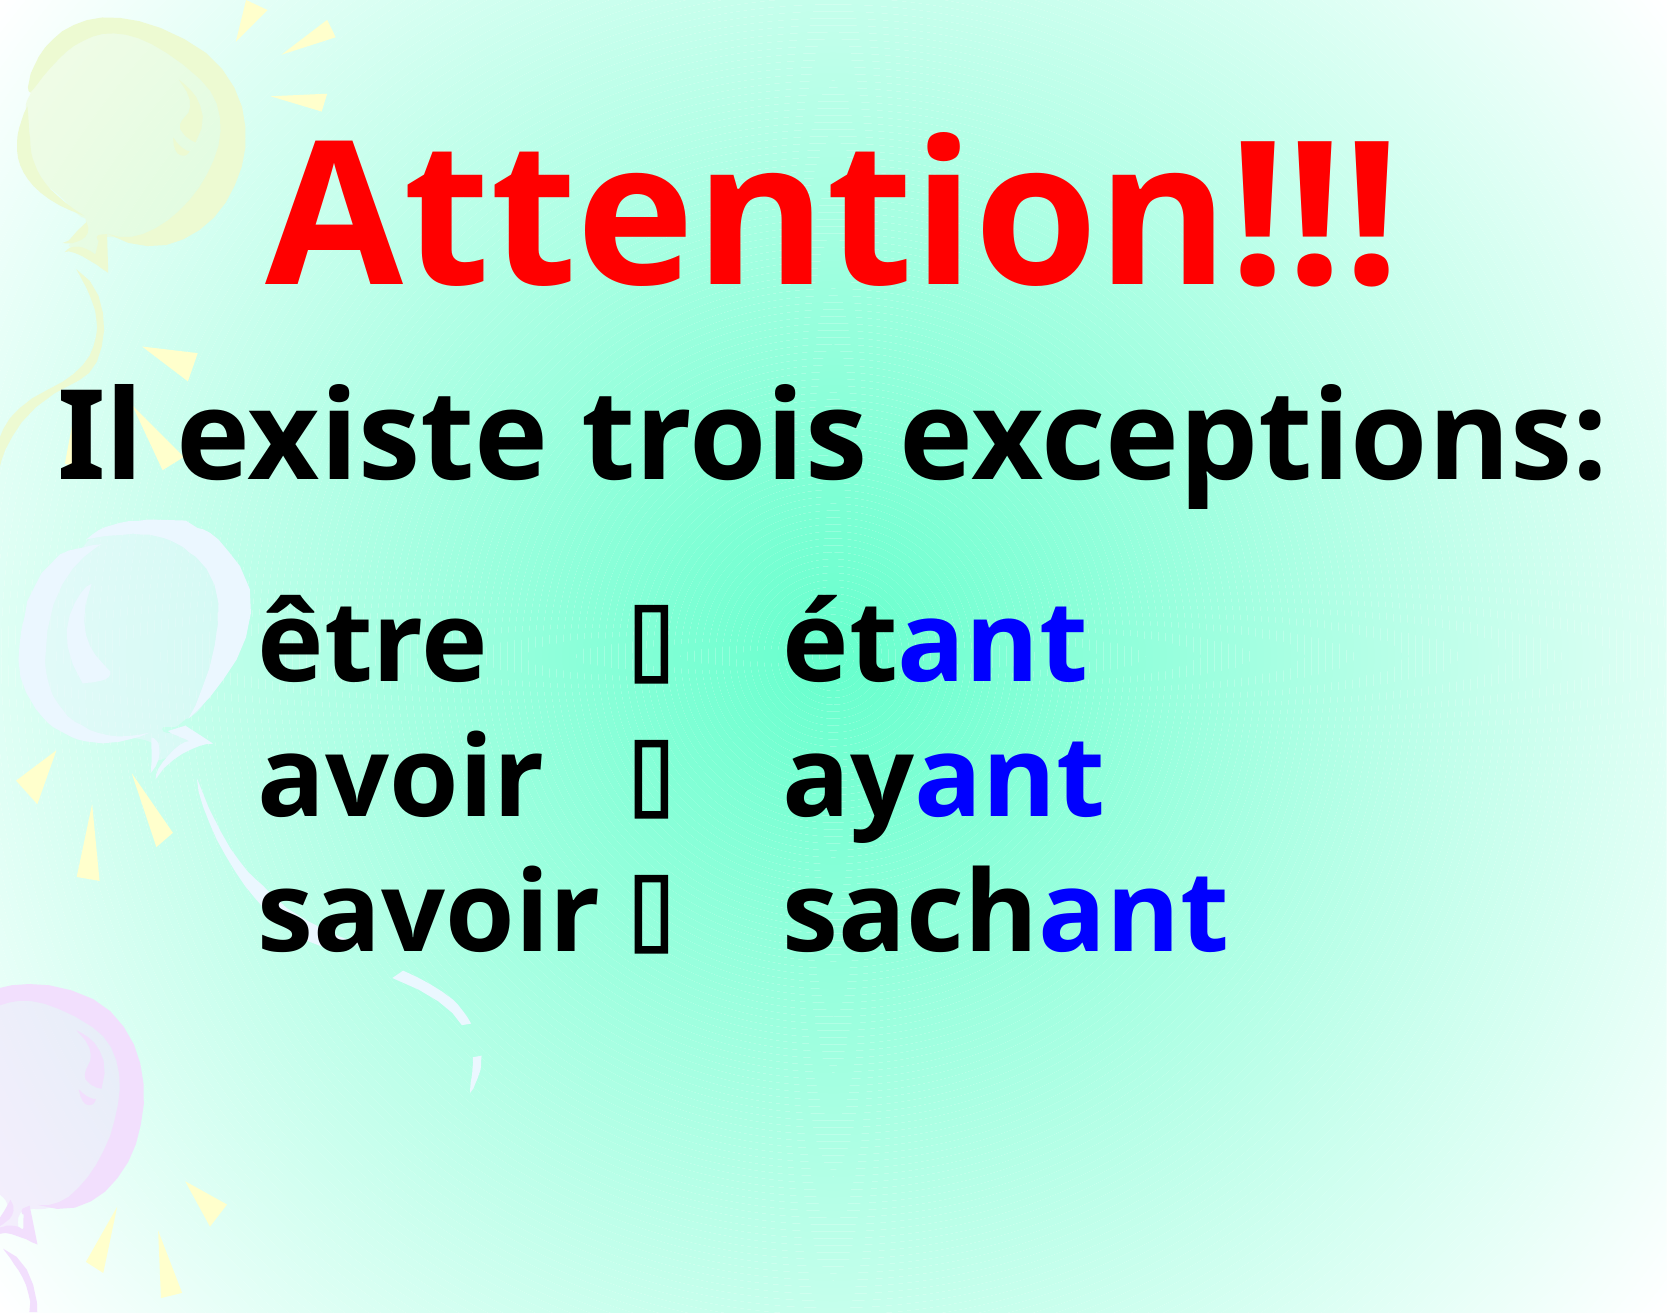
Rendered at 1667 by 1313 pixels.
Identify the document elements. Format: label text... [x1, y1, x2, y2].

text_box Attention!!! Il existe trois exceptions: [0, 77, 1667, 513]
text_box être  étant avoir  ayant savoir  sachant [242, 561, 1578, 982]
